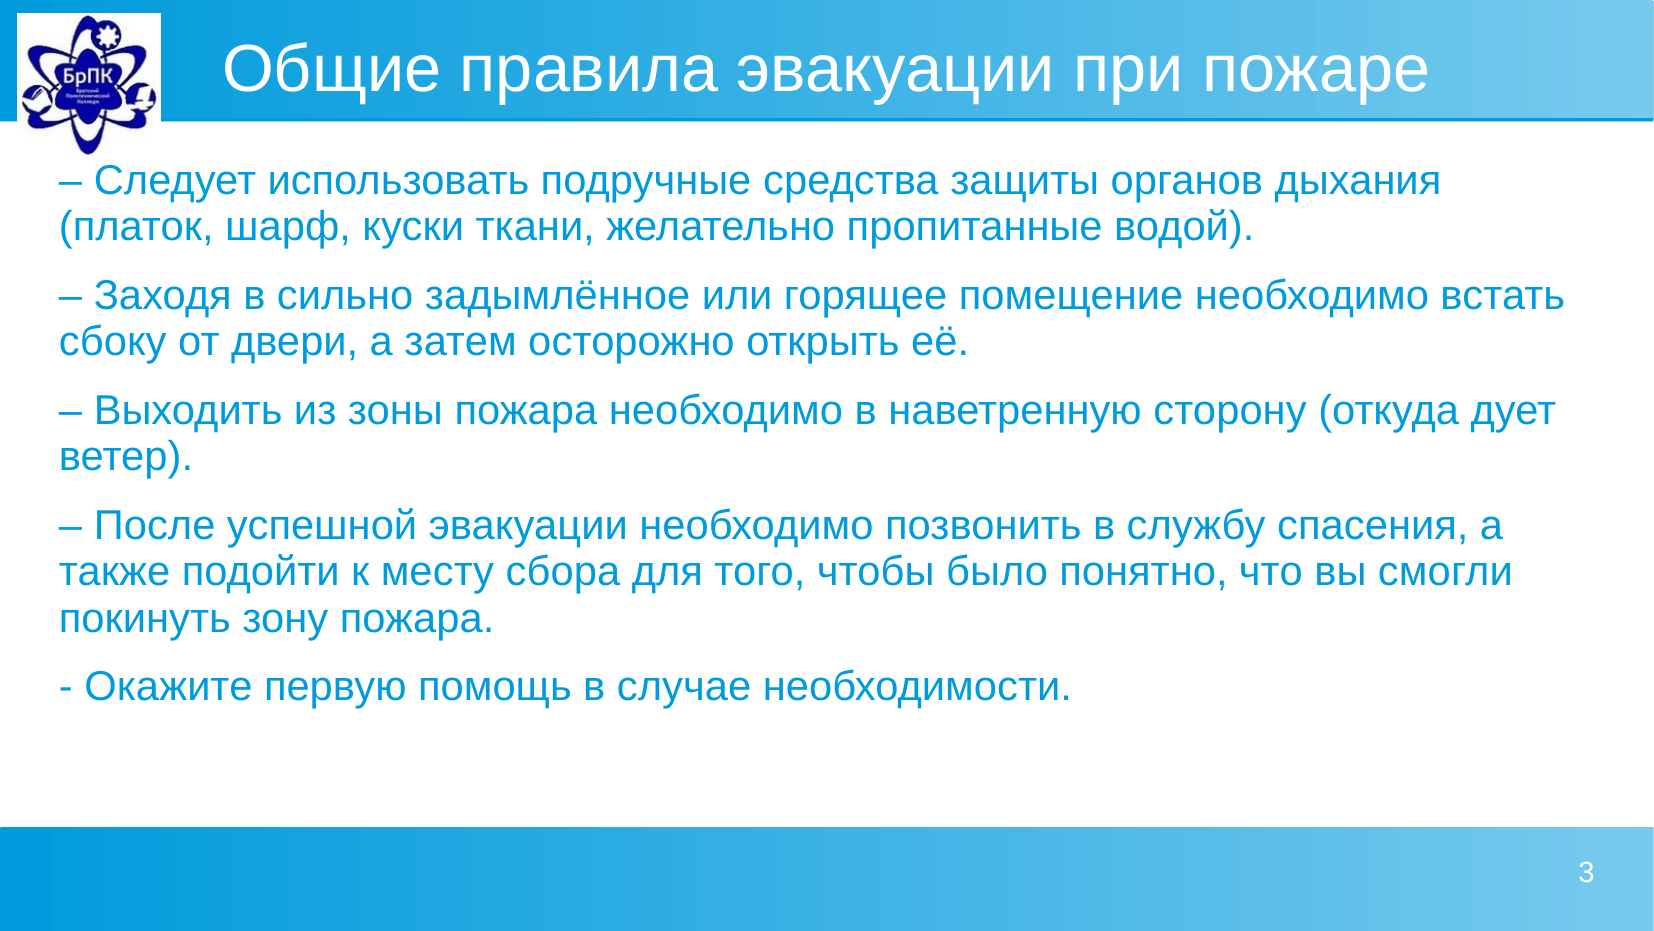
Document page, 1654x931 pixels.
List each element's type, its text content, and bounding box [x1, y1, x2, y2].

list – Следует использовать подручные средства защиты органов дыхания (платок, шарф, куски ткани, желательно пропитанные водой). – Заходя в сильно задымлённое или горящее помещение необходимо встать сбоку от двери, а затем осторожно открыть её. – Выходить из зоны пожара необходимо в наветренную сторону (откуда дует ветер). – После успешной эвакуации необходимо позвонить в службу спасения, а также подойти к месту сбора для того, чтобы было понятно, что вы смогли покинуть зону пожара. - Окажите первую помощь в случае необходимости. [59, 156, 1595, 747]
title Общие правила эвакуации при пожаре [161, 29, 1595, 108]
picture [17, 14, 161, 157]
